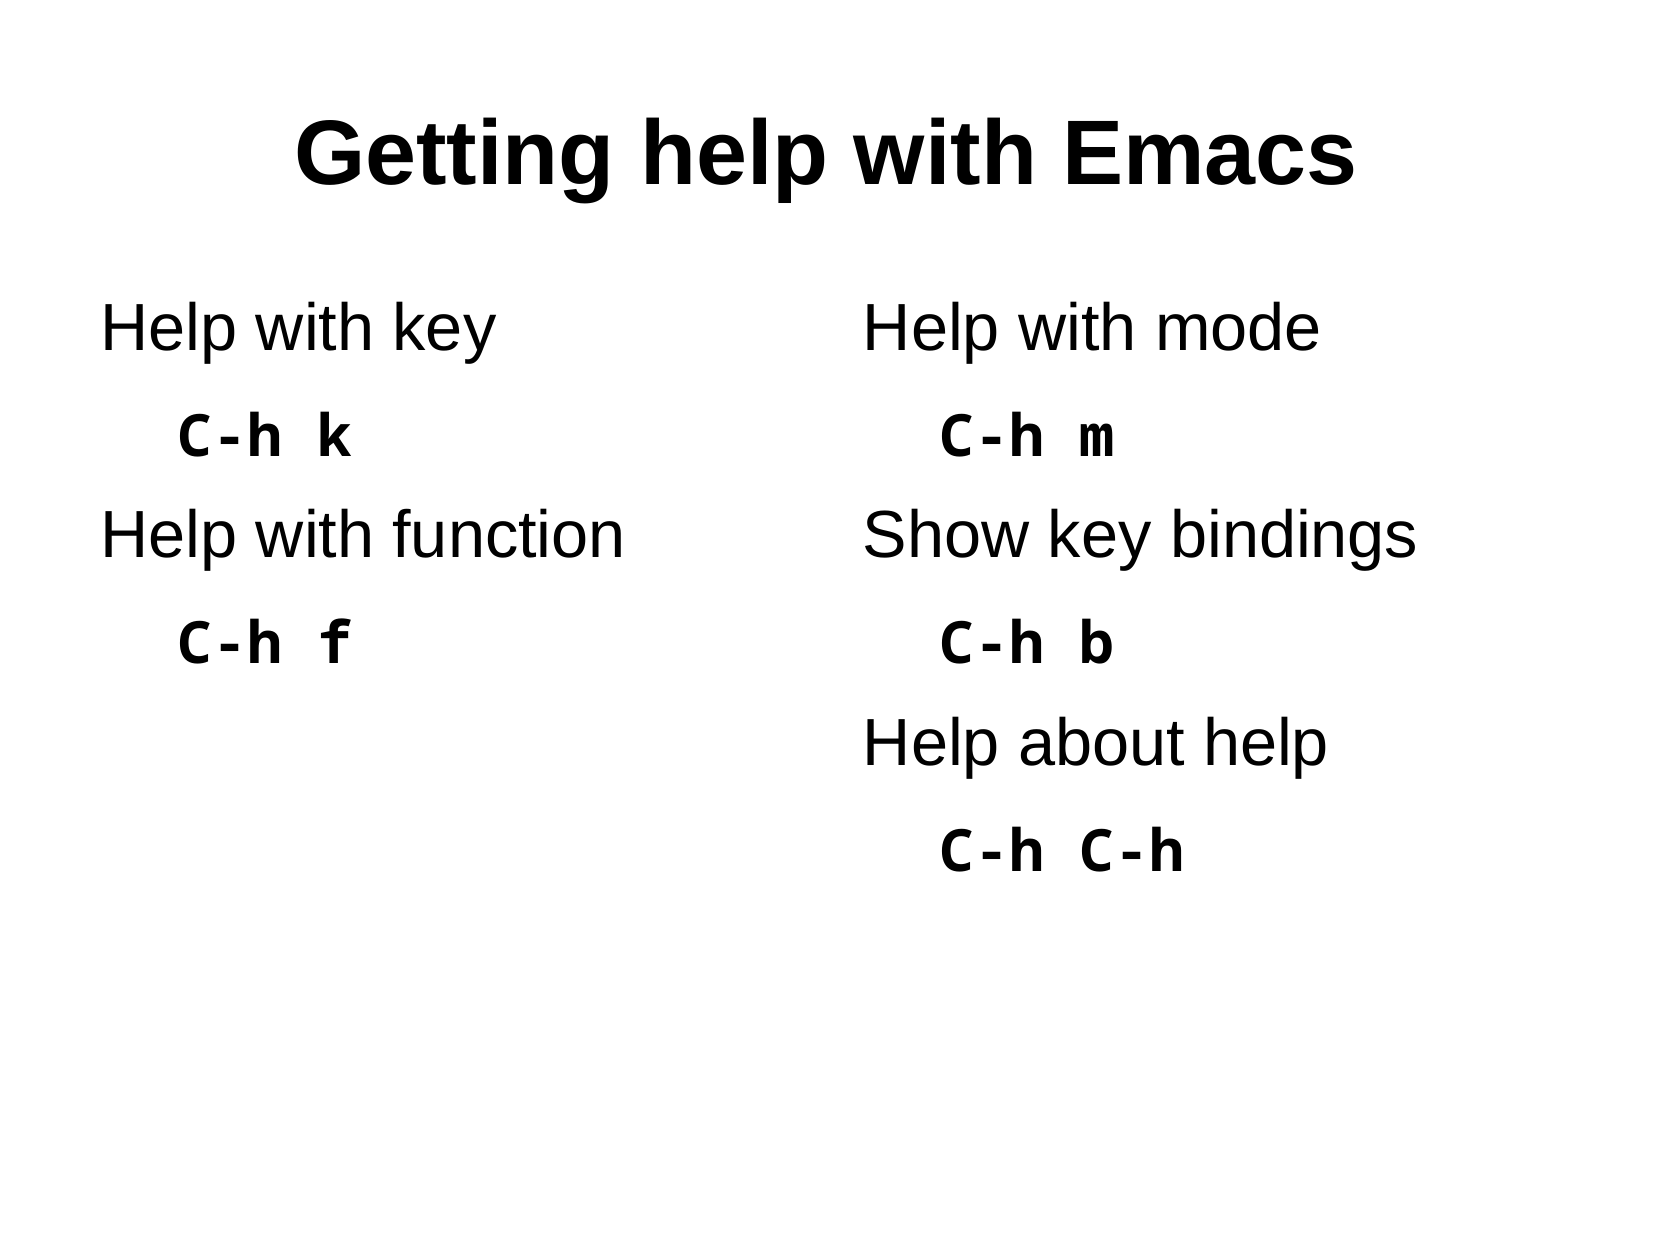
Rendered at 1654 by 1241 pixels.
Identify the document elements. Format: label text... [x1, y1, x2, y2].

list Help with mode C-h m Show key bindings C-h b Help about help C-h C-h [845, 290, 1572, 1094]
title Getting help with Emacs [82, 49, 1571, 257]
list Help with key C-h k Help with function C-h f [82, 290, 809, 1109]
